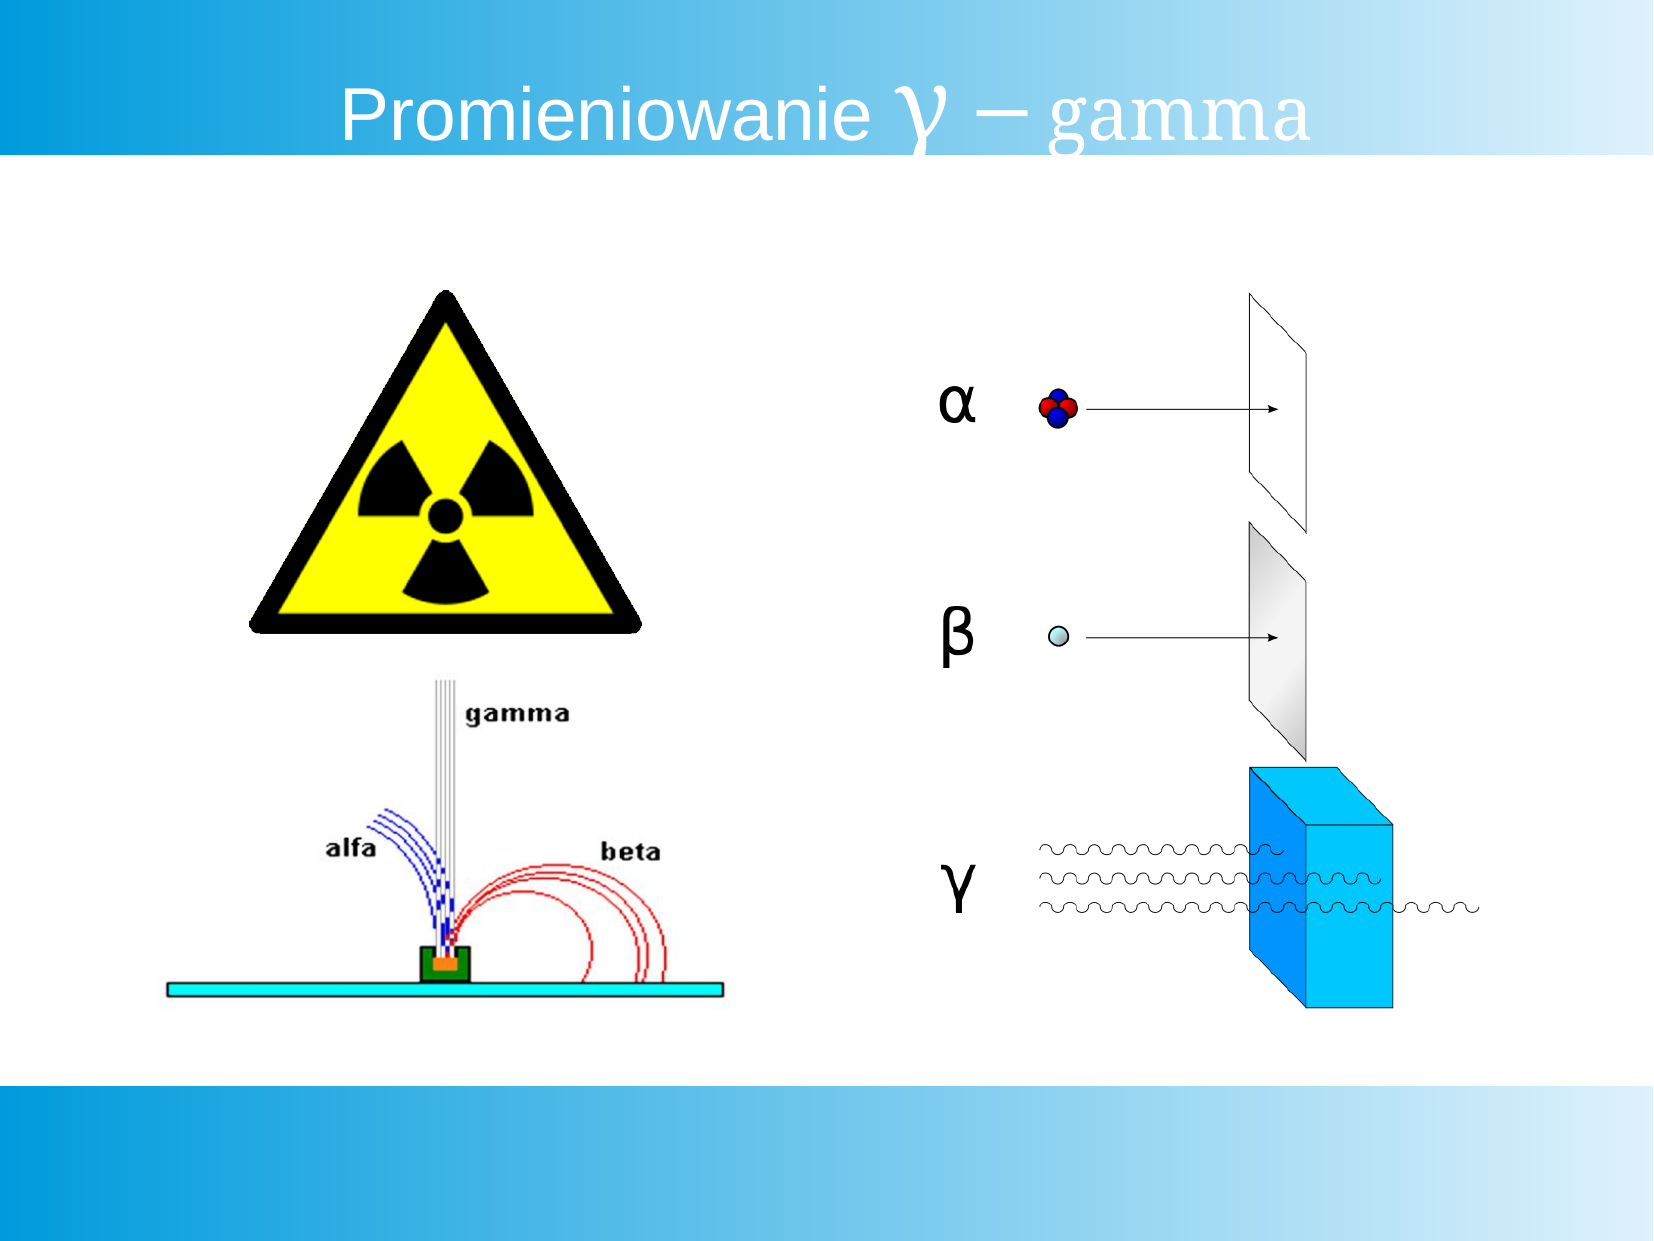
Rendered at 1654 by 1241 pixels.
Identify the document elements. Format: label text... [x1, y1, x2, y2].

picture [936, 290, 1481, 1010]
picture [139, 665, 753, 1009]
picture [249, 290, 642, 634]
title Promieniowanie γ – gamma [82, 49, 1571, 154]
